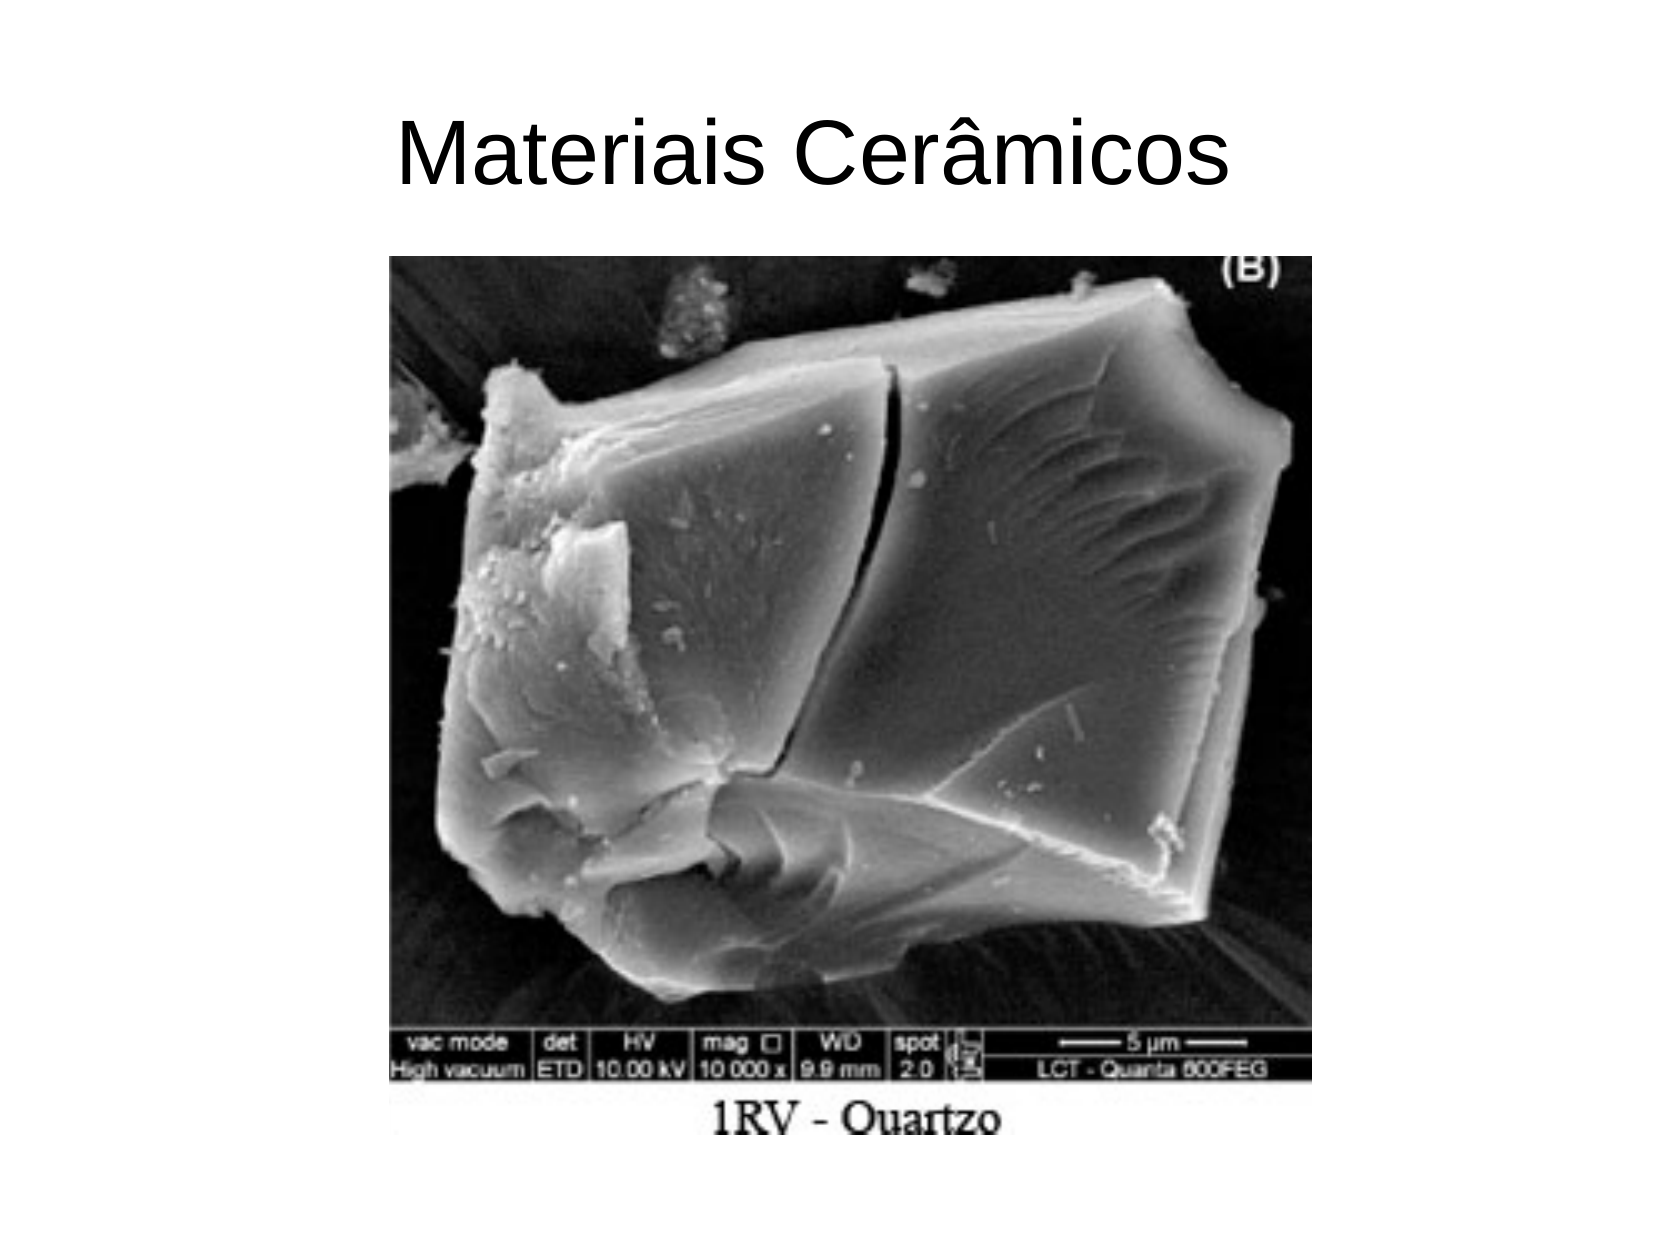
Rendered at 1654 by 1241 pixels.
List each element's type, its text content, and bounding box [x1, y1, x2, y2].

title Materiais Cerâmicos [82, 49, 1571, 257]
picture [389, 256, 1312, 1135]
